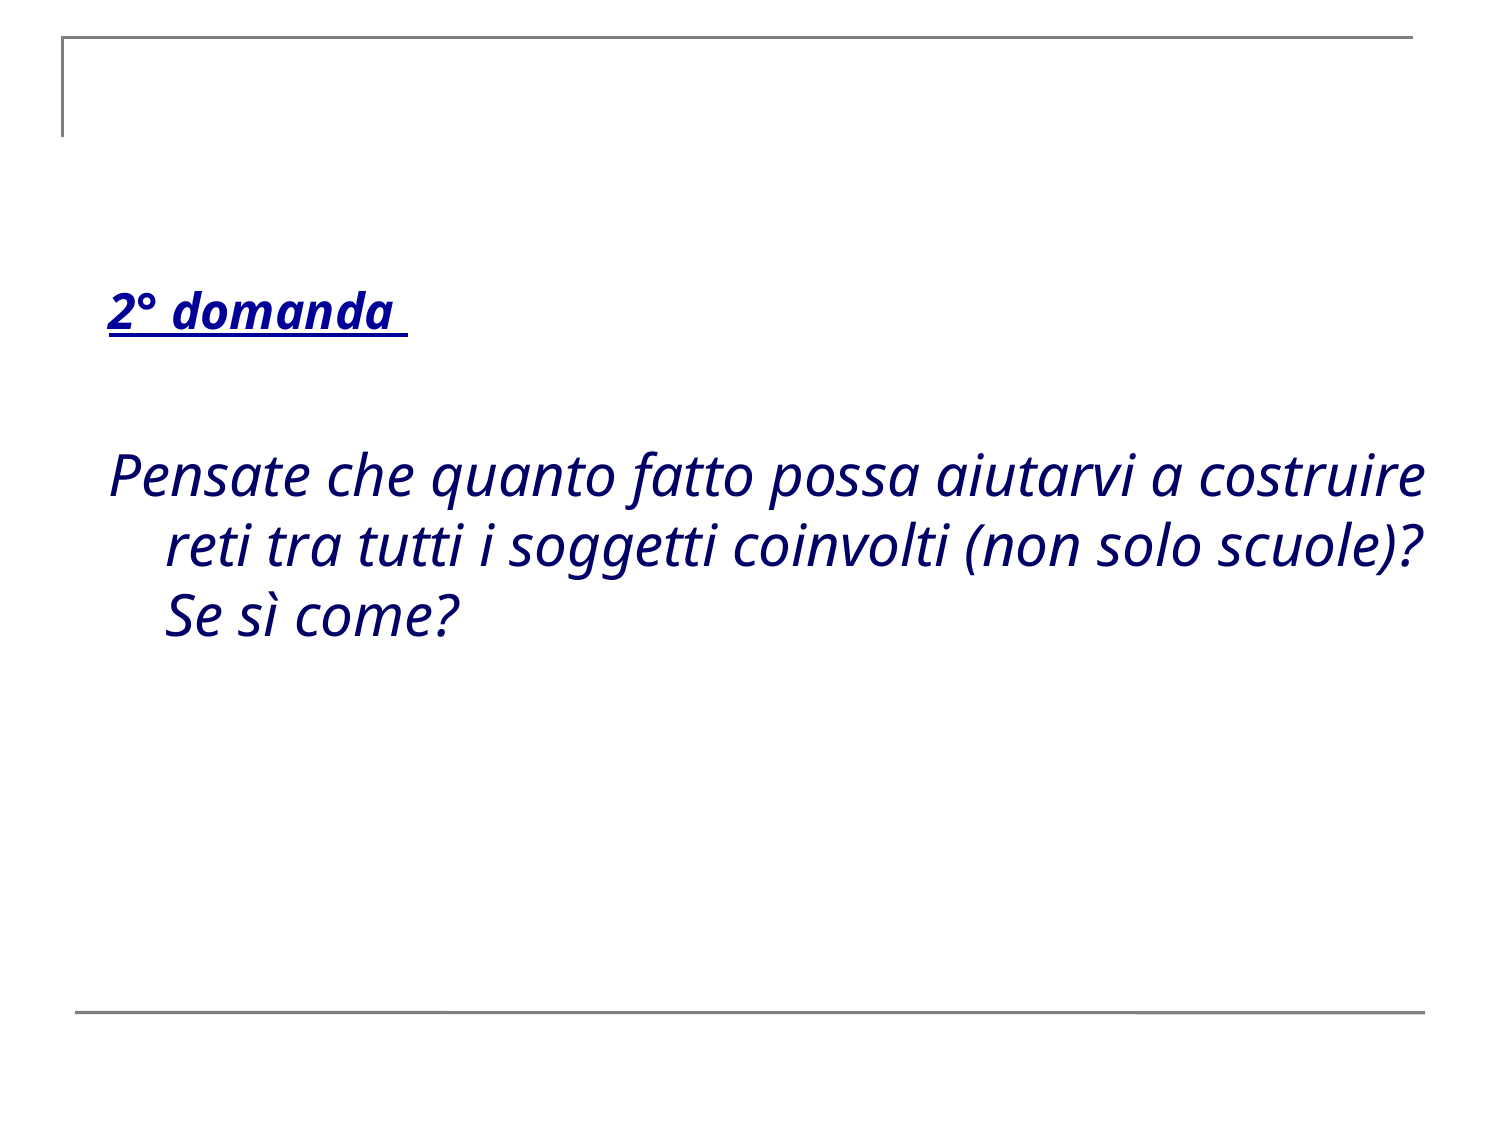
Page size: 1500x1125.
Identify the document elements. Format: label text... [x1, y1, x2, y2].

text_box 2° domanda Pensate che quanto fatto possa aiutarvi a costruire reti tra tutti i soggetti coinvolti (non solo scuole)? Se sì come? [93, 199, 1444, 943]
